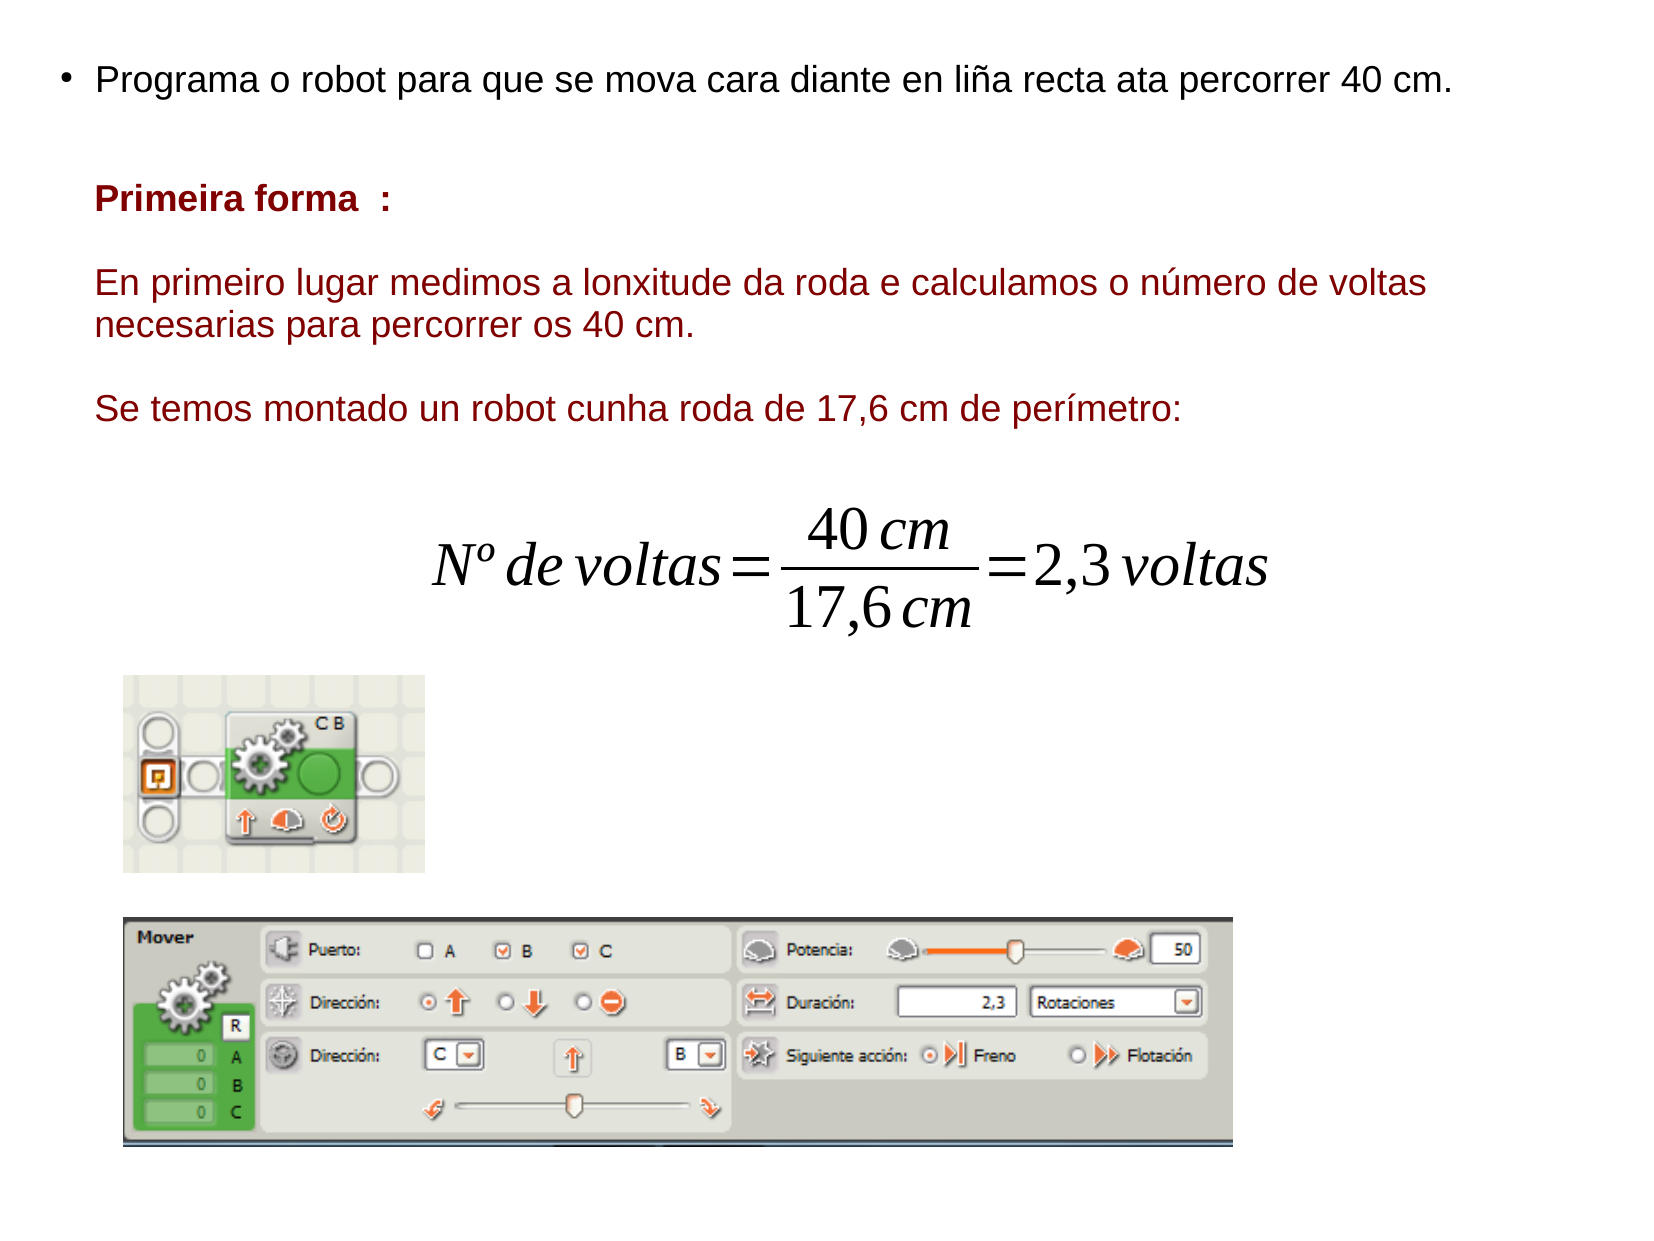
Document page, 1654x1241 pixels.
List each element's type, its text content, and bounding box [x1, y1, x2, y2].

picture [123, 675, 425, 873]
picture [123, 917, 1233, 1147]
text_box Primeira forma : En primeiro lugar medimos a lonxitude da roda e calculamos o número de voltas necesarias para percorrer os 40 cm. Se temos montado un robot cunha roda de 17,6 cm de perímetro: [79, 170, 1565, 601]
text_box Programa o robot para que se mova cara diante en liña recta ata percorrer 40 cm. [45, 50, 1540, 191]
chart [423, 495, 1278, 642]
